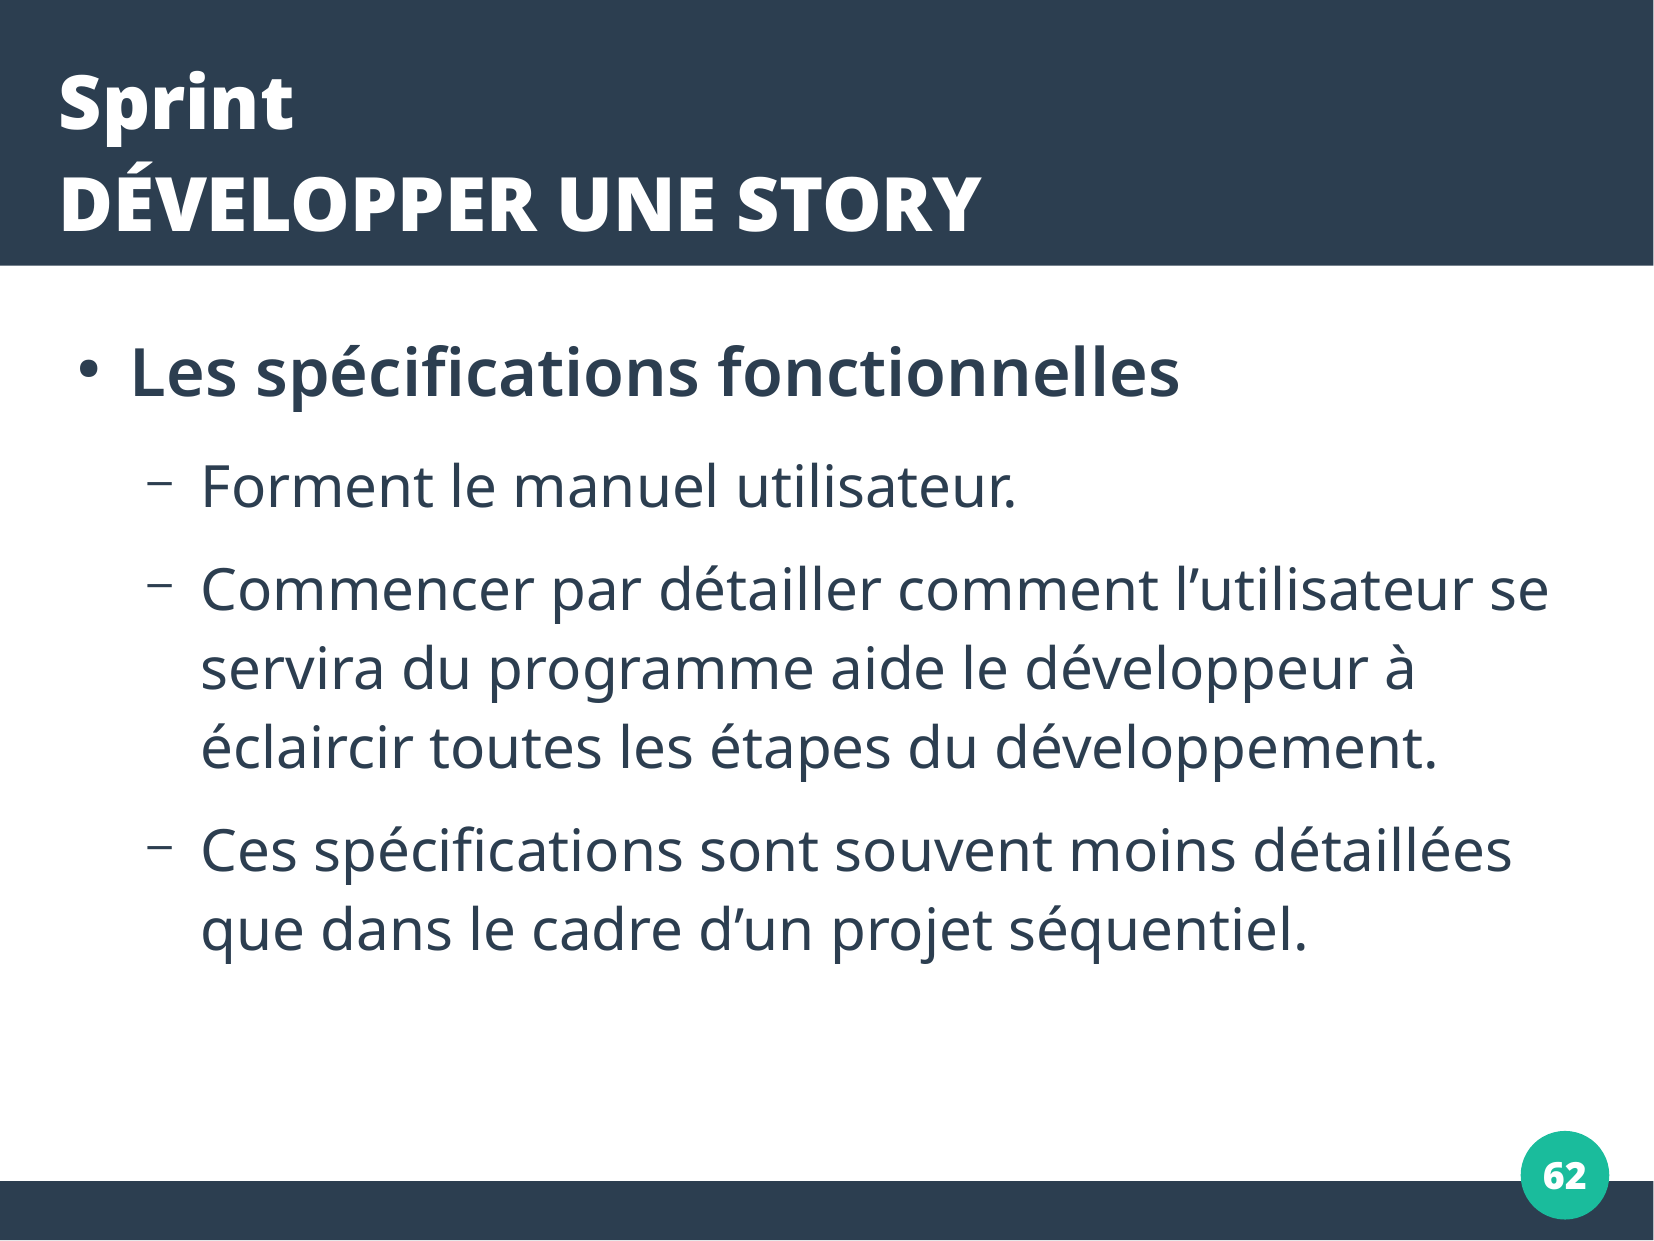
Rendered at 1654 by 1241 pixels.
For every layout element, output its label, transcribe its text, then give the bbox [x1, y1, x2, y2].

title Sprint DÉVELOPPER UNE STORY [59, 49, 1595, 207]
list Les spécifications fonctionnelles Forment le manuel utilisateur. Commencer par détailler comment l’utilisateur se servira du programme aide le développeur à éclaircir toutes les étapes du développement. Ces spécifications sont souvent moins détaillées que dans le cadre d’un projet séquentiel. [59, 324, 1595, 1152]
